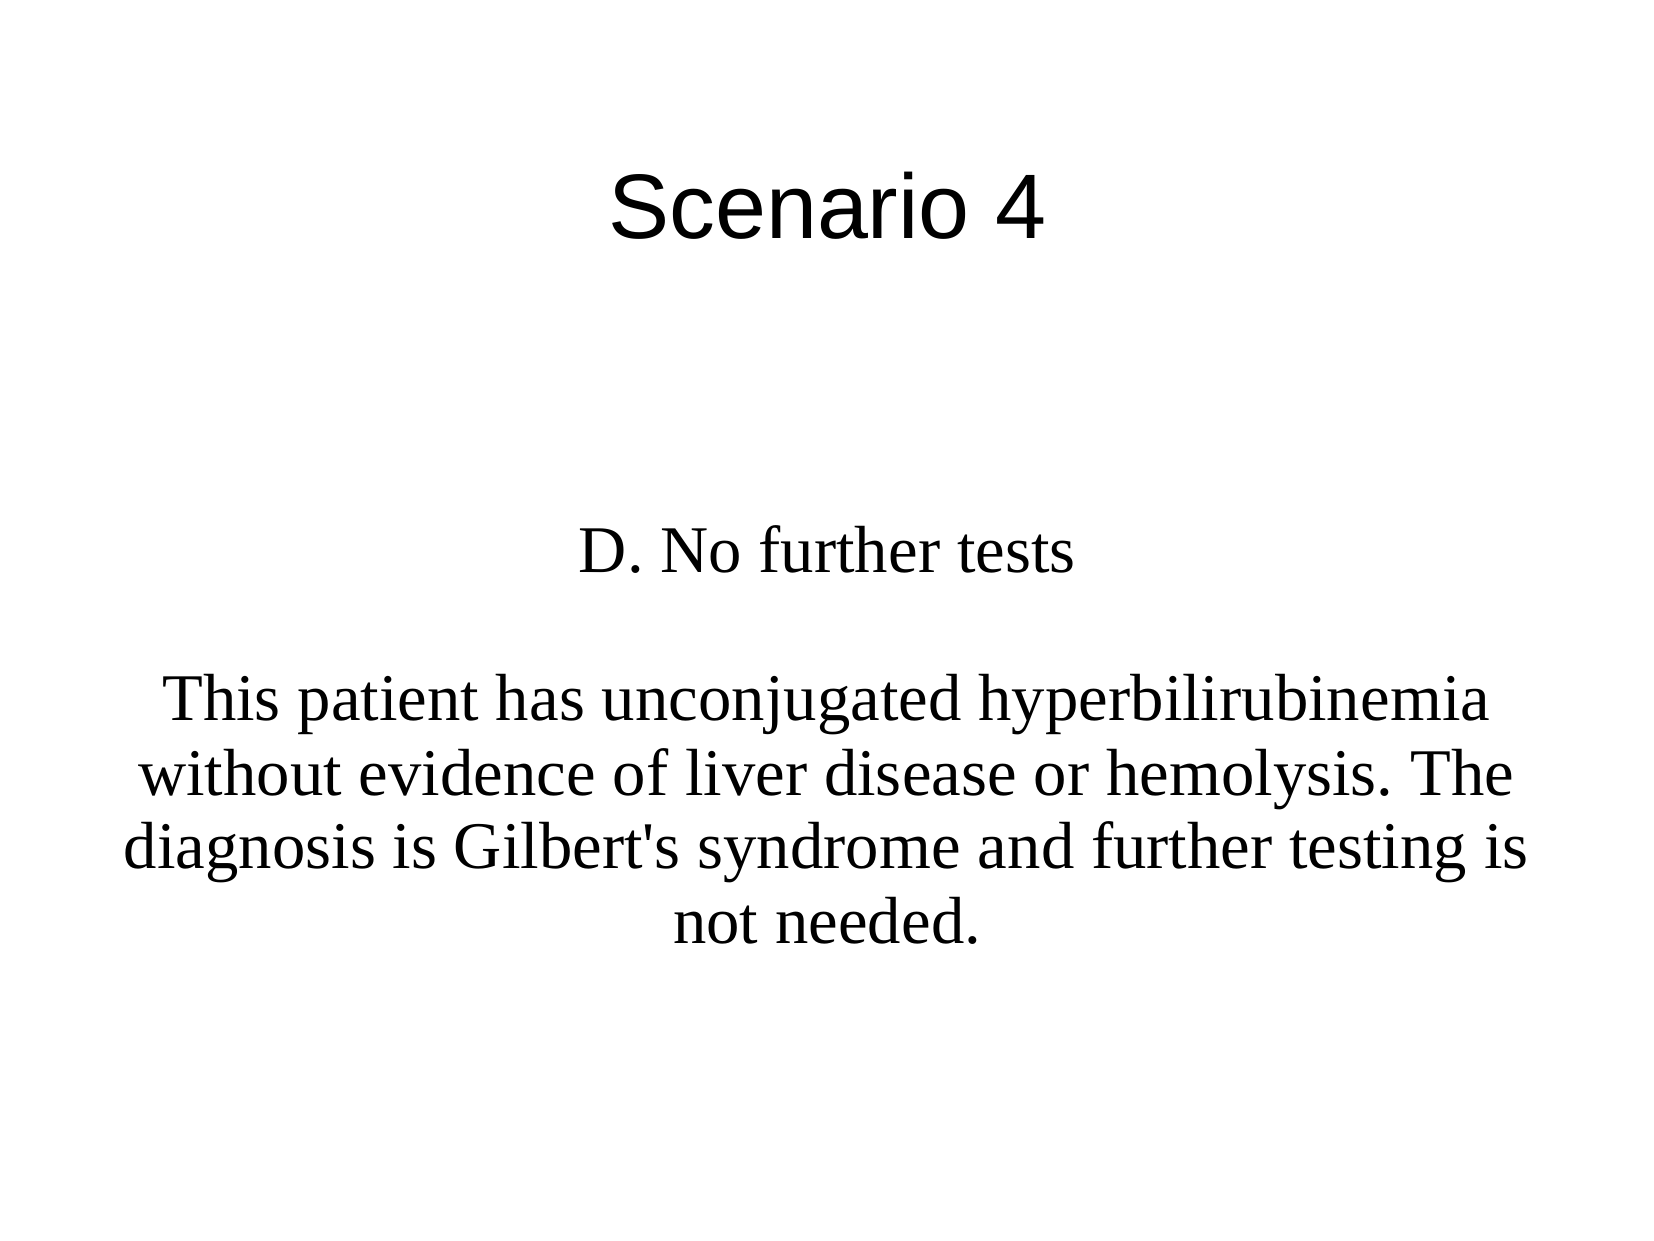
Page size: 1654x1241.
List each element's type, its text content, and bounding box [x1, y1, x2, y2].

title Scenario 4 [121, 102, 1534, 311]
subtitle D. No further tests This patient has unconjugated hyperbilirubinemia without evidence of liver disease or hemolysis. The diagnosis is Gilbert's syndrome and further testing is not needed. [121, 344, 1534, 1127]
